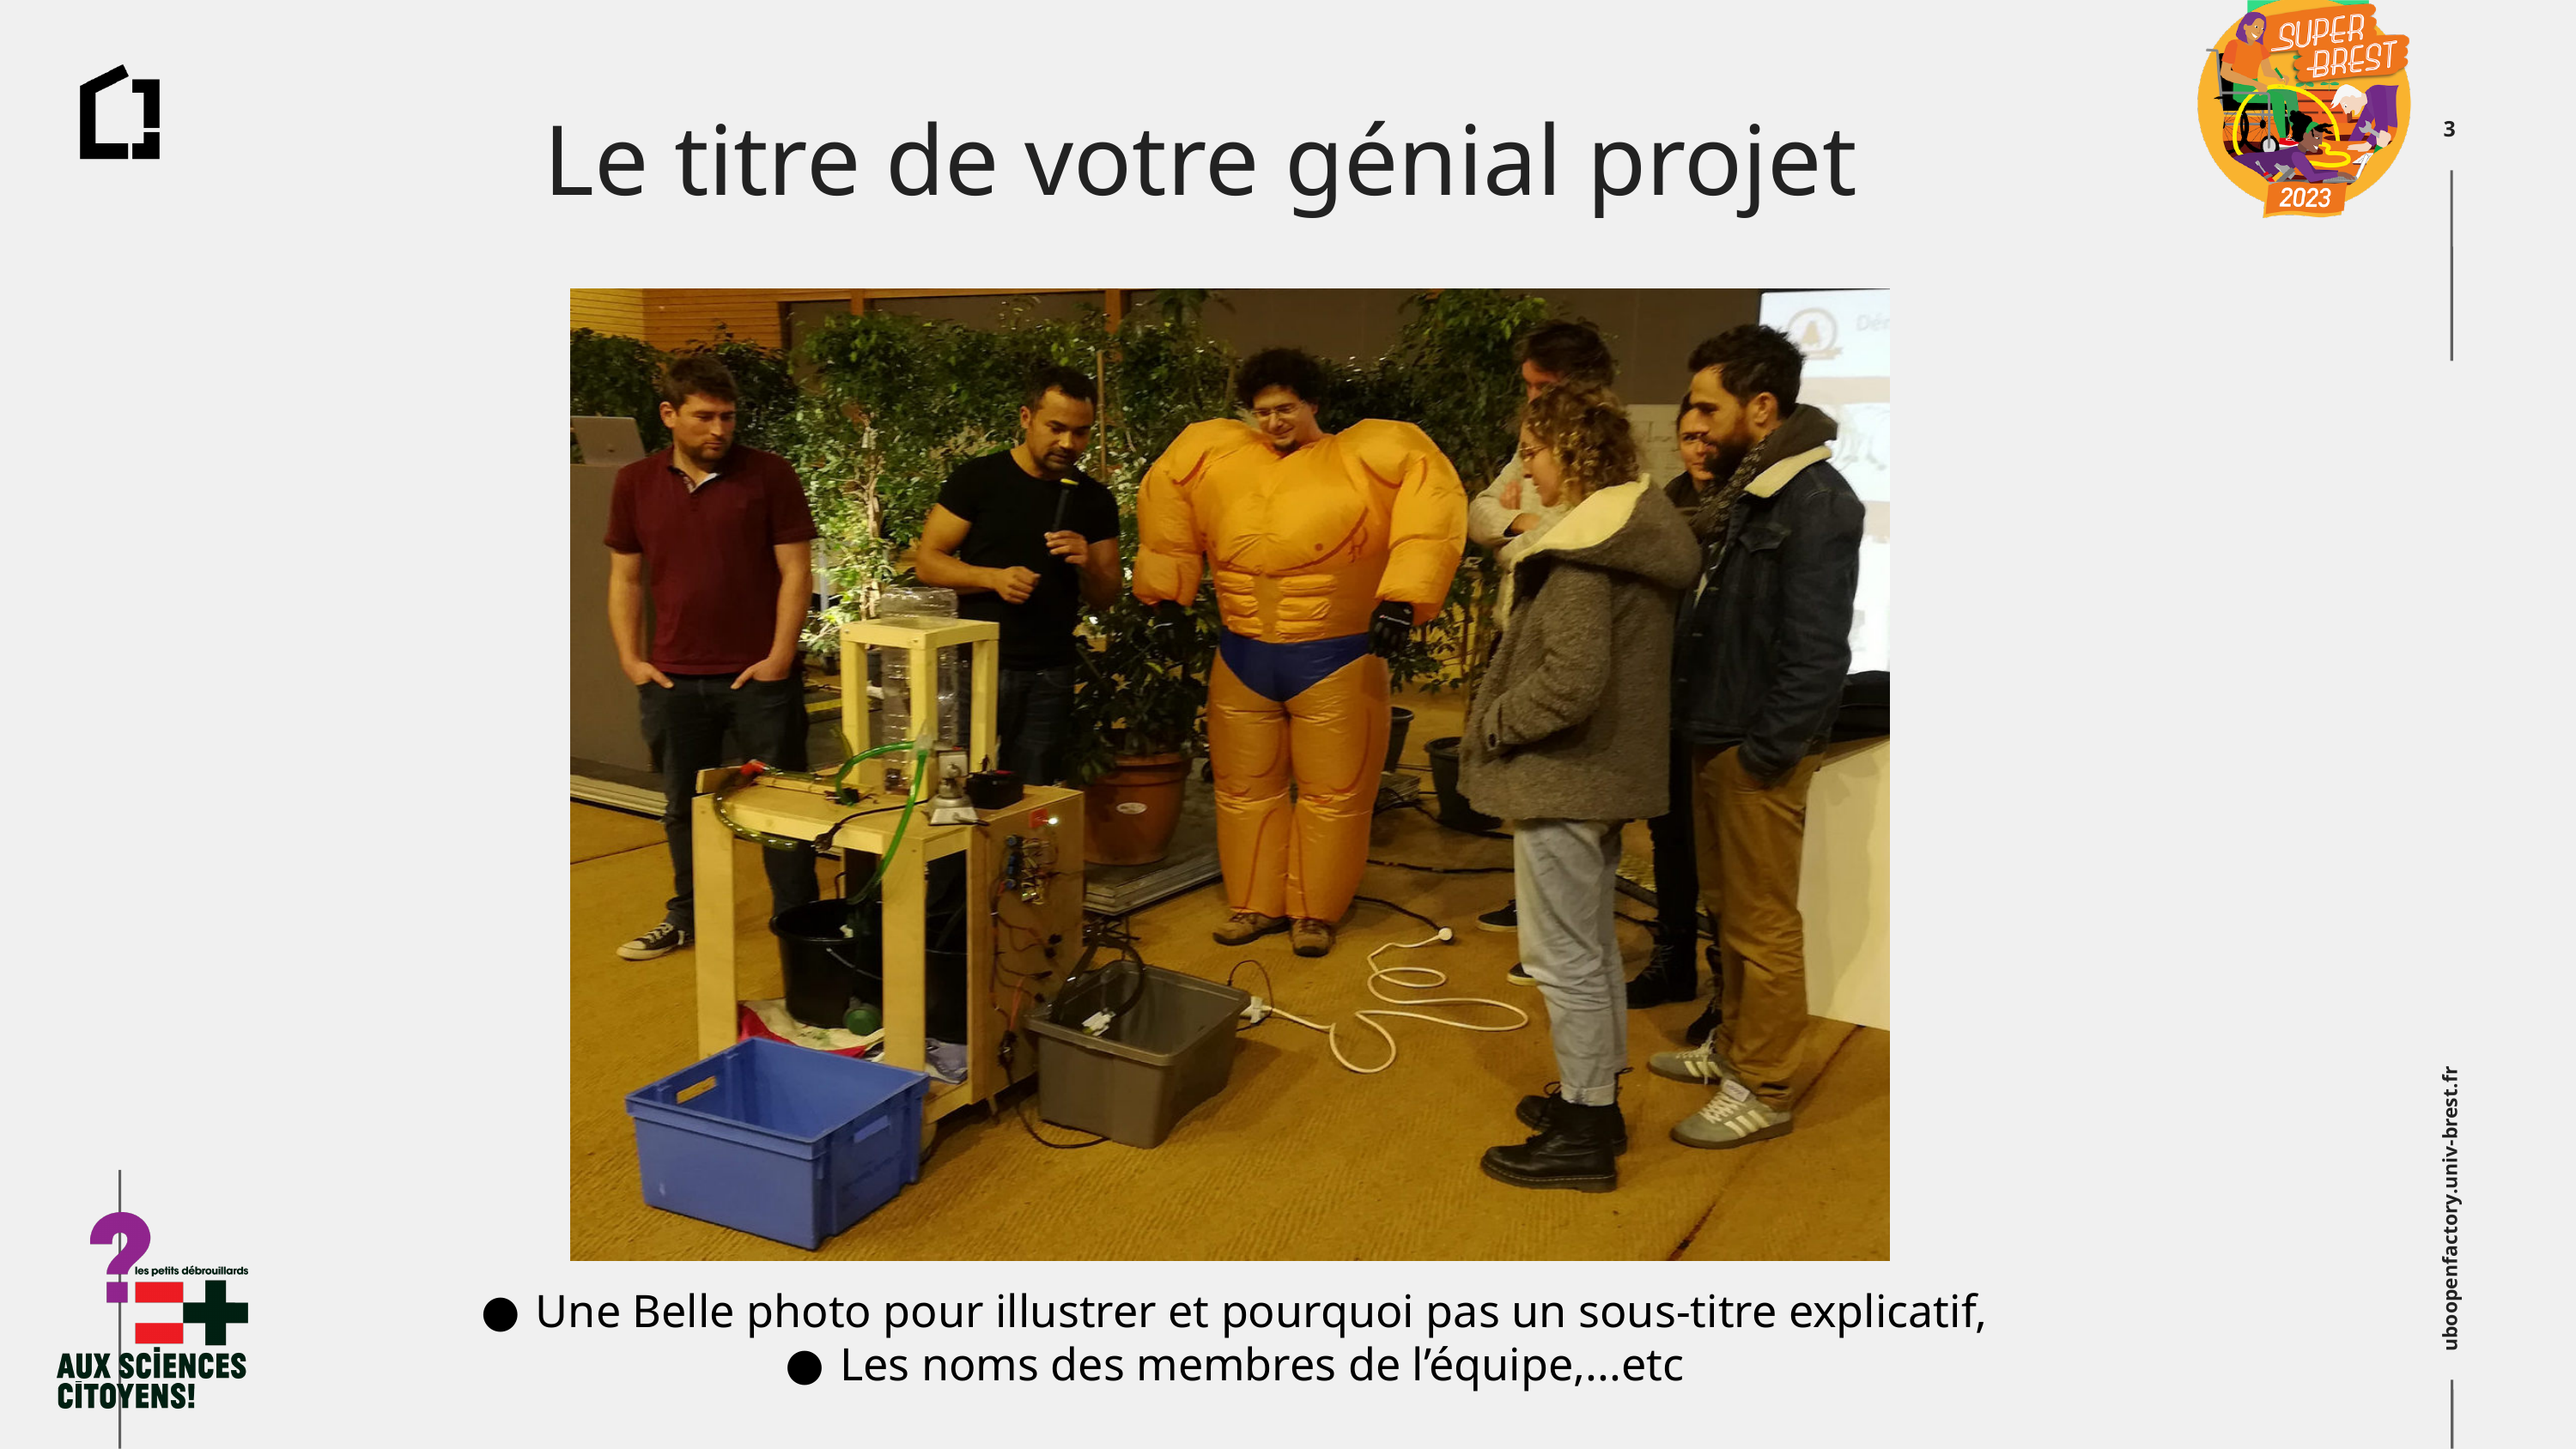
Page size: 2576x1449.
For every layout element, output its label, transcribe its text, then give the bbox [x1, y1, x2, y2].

title Le titre de votre génial projet [273, 94, 2129, 311]
slide_number <number> [2430, 93, 2456, 145]
picture [570, 288, 1890, 1261]
picture [2175, 0, 2430, 239]
picture [0, 0, 239, 239]
picture [57, 1212, 248, 1409]
list Une Belle photo pour illustrer et pourquoi pas un sous-titre explicatif, Les noms des membres de l’équipe,...etc [273, 1282, 2187, 1441]
